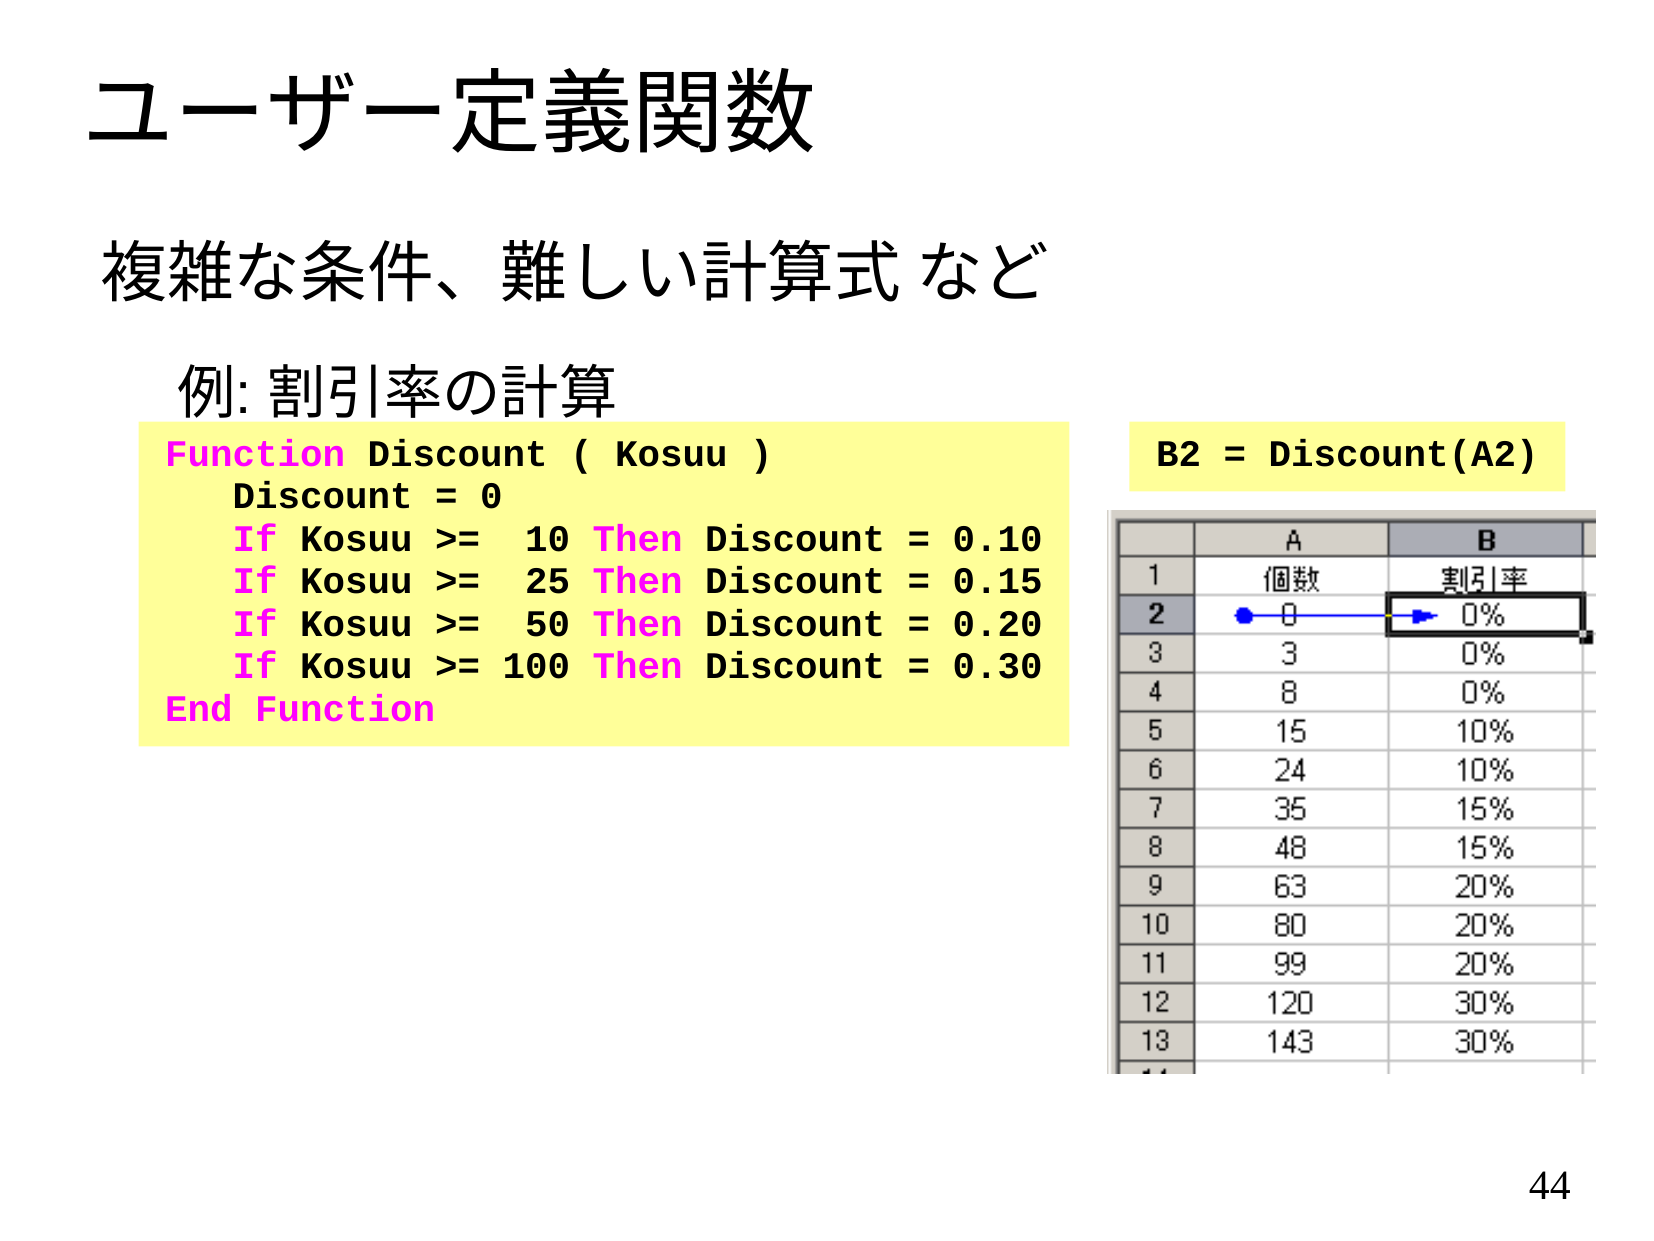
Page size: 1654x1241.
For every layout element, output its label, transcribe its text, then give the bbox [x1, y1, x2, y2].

picture [1107, 510, 1596, 1074]
text_box Function Discount ( Kosuu ) Discount = 0 If Kosuu >= 10 Then Discount = 0.10 If Kosuu >= 25 Then Discount = 0.15 If Kosuu >= 50 Then Discount = 0.20 If Kosuu >= 100 Then Discount = 0.30 End Function [138, 421, 1070, 747]
list 複雑な条件、難しい計算式 など 例: 割引率の計算 [82, 219, 1571, 1038]
text_box B2 = Discount(A2) [1129, 421, 1566, 492]
title ユーザー定義関数 [82, 0, 1623, 213]
